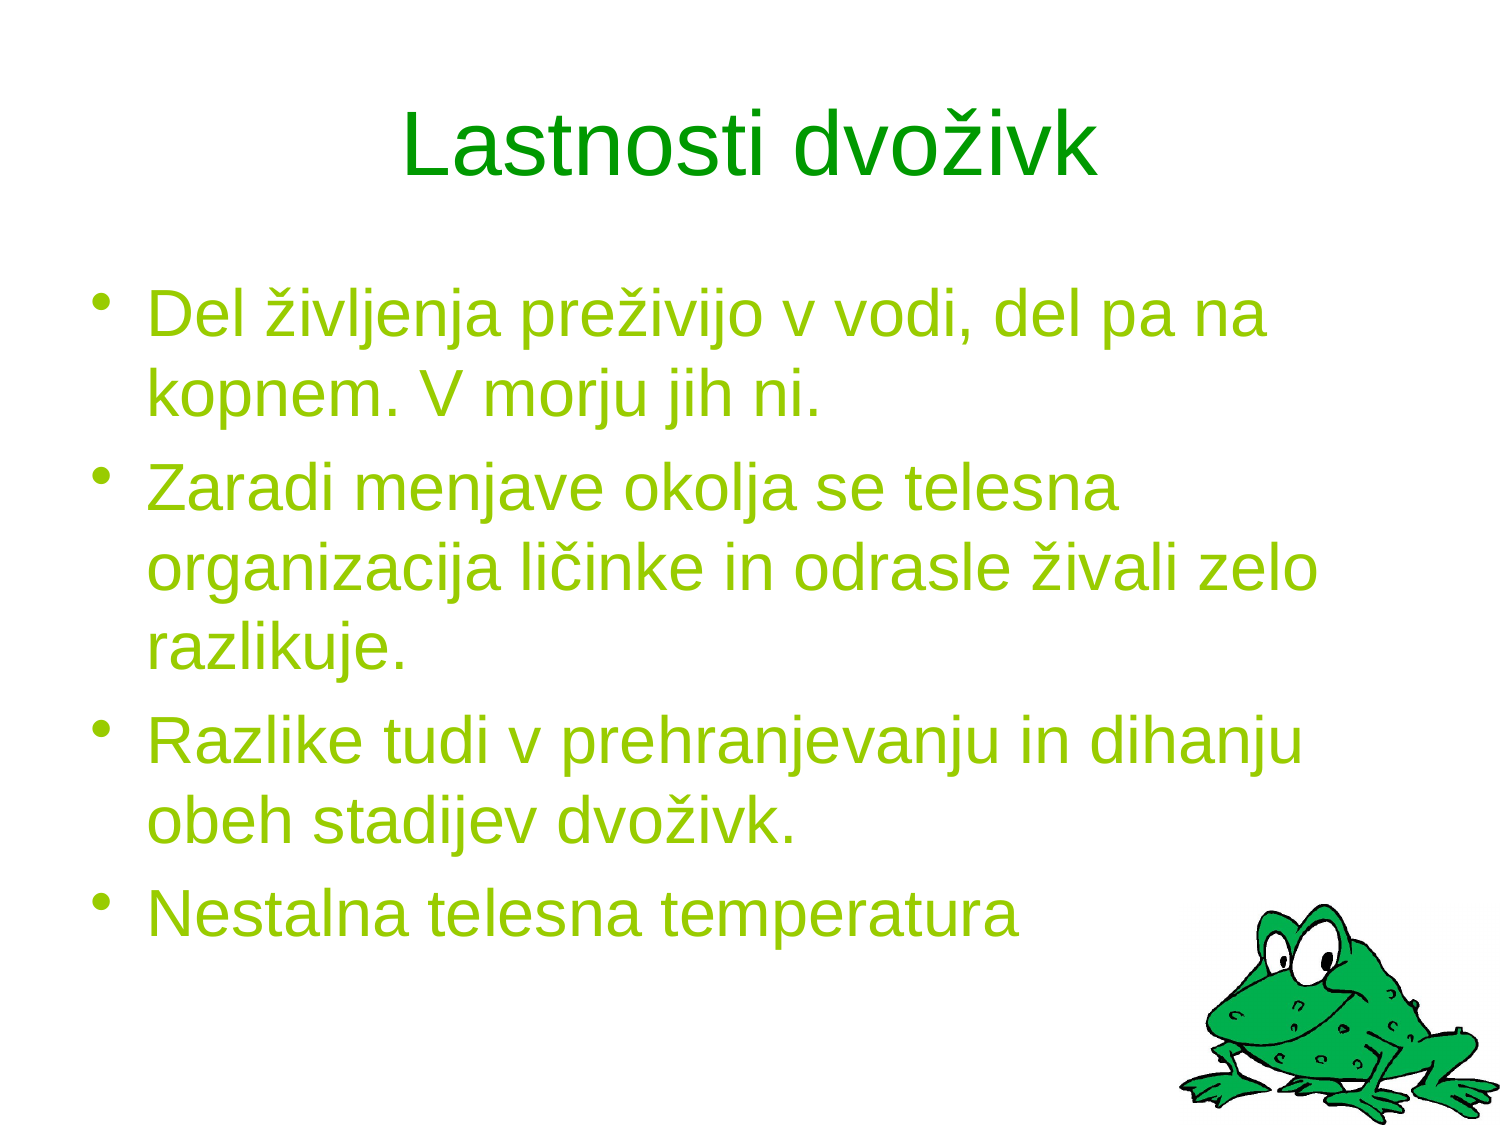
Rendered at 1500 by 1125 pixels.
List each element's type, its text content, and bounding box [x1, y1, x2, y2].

picture [1179, 903, 1500, 1125]
list Del življenja preživijo v vodi, del pa na kopnem. V morju jih ni. Zaradi menjave okolja se telesna organizacija ličinke in odrasle živali zelo razlikuje. Razlike tudi v prehranjevanju in dihanju obeh stadijev dvoživk. Nestalna telesna temperatura [75, 262, 1412, 1005]
title Lastnosti dvoživk [75, 45, 1425, 233]
